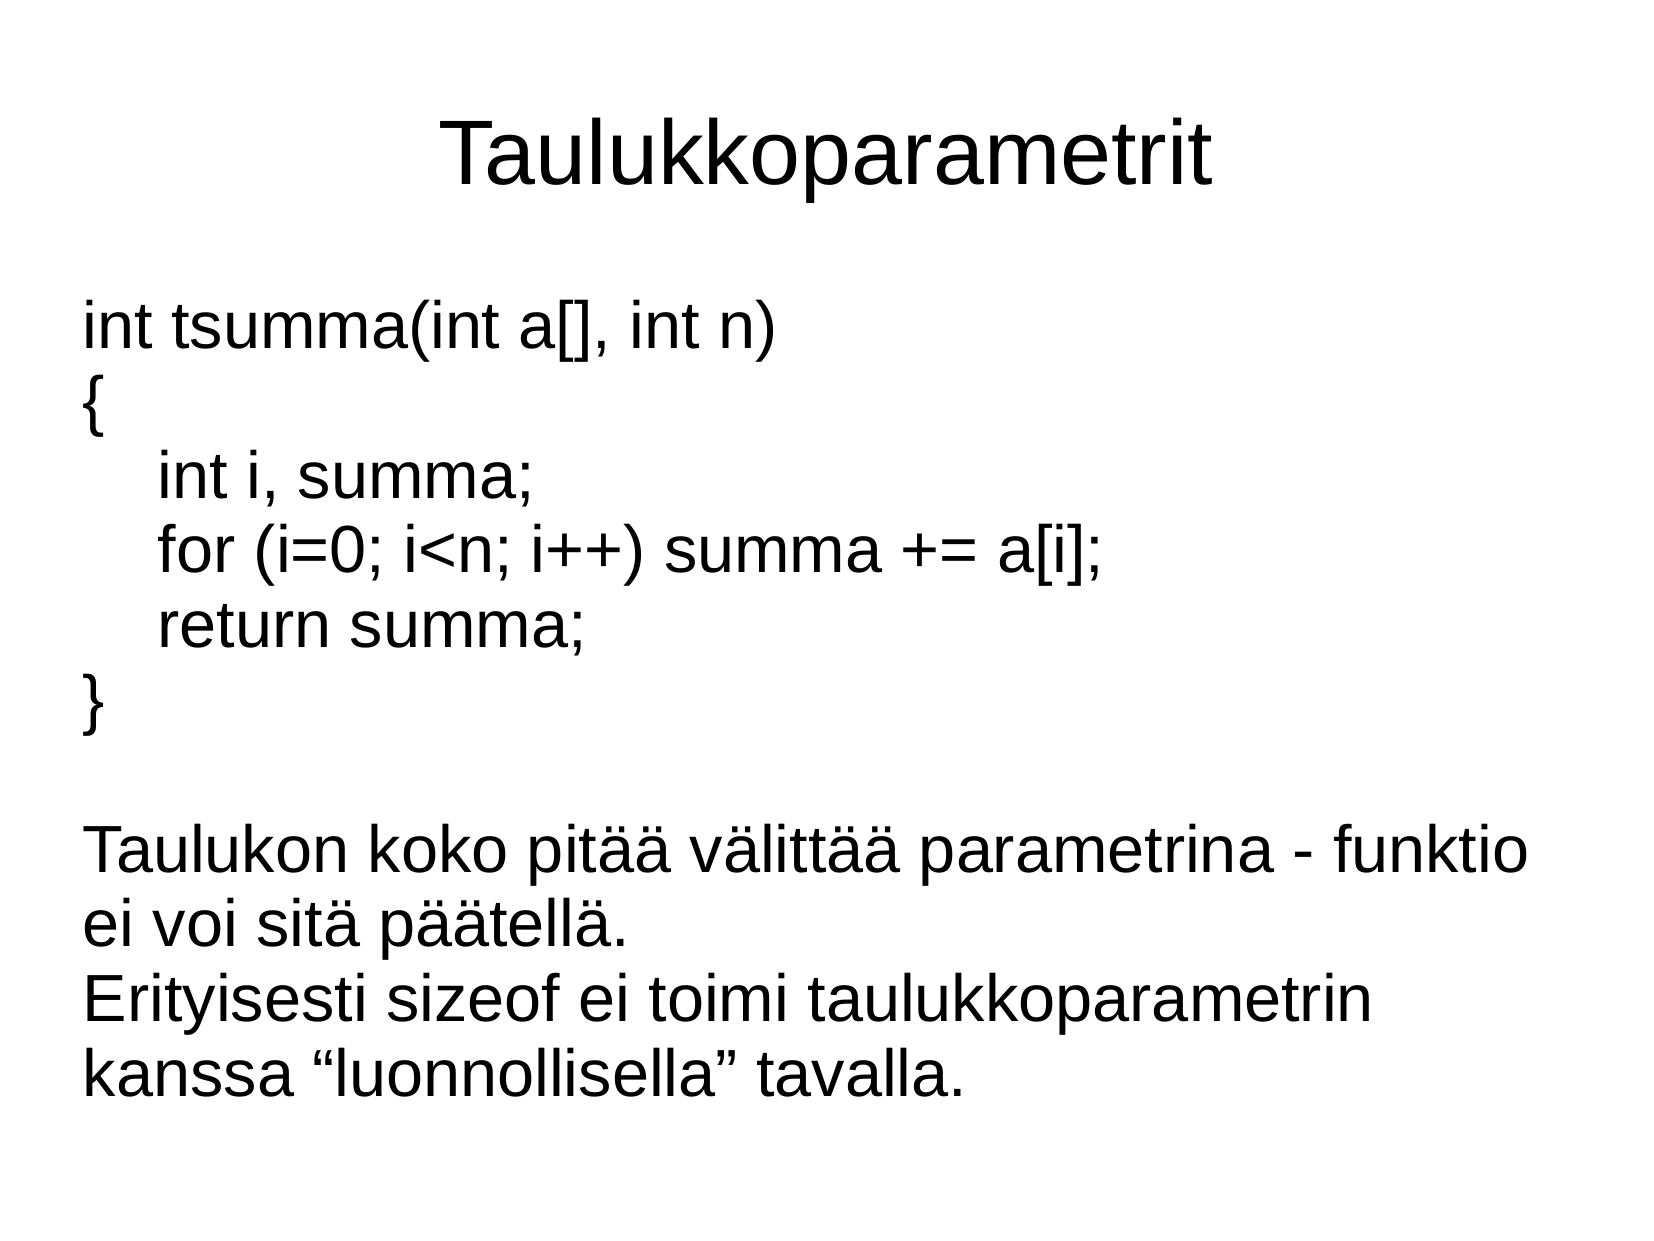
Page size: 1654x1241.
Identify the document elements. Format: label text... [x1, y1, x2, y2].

title Taulukkoparametrit [82, 56, 1571, 250]
subtitle int tsumma(int a[], int n) { int i, summa; for (i=0; i<n; i++) summa += a[i]; return summa; } Taulukon koko pitää välittää parametrina - funktio ei voi sitä päätellä. Erityisesti sizeof ei toimi taulukkoparametrin kanssa “luonnollisella” tavalla. [82, 288, 1571, 1111]
